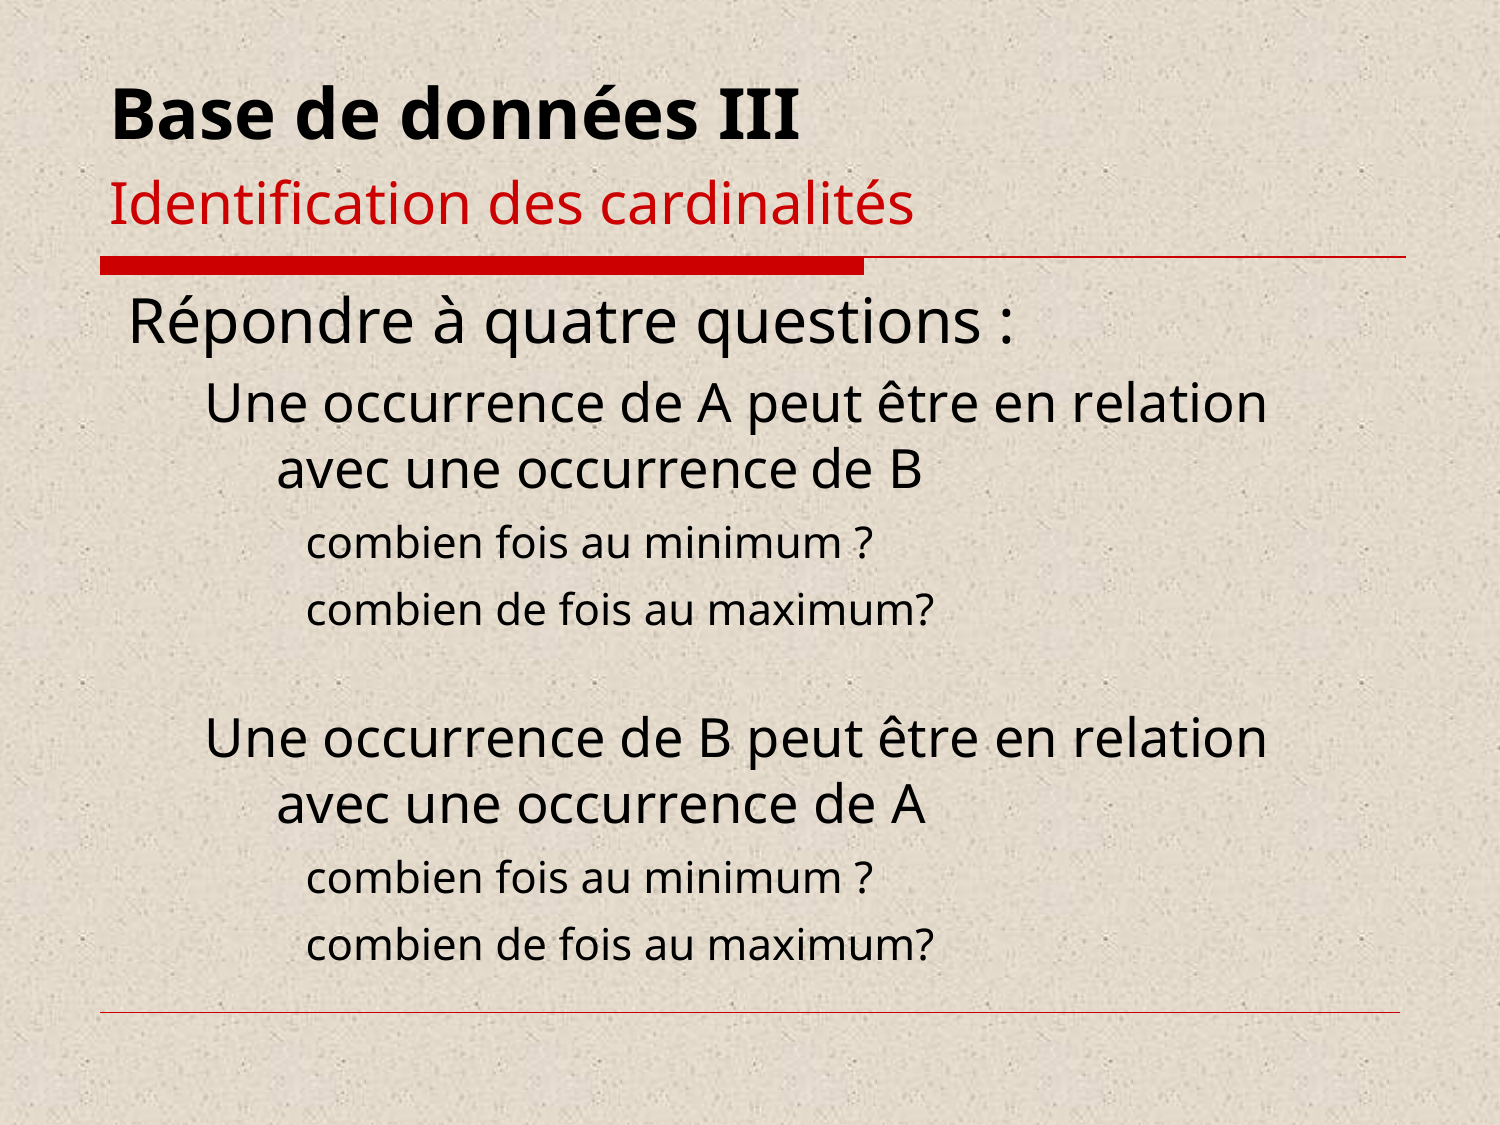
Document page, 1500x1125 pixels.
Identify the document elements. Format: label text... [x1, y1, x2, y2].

title Base de données III Identification des cardinalités [94, 49, 1407, 250]
list Répondre à quatre questions : Une occurrence de A peut être en relation avec une occurrence de B combien fois au minimum ? combien de fois au maximum? Une occurrence de B peut être en relation avec une occurrence de A combien fois au minimum ? combien de fois au maximum? [112, 275, 1388, 1051]
picture [0, 0, 1500, 1125]
